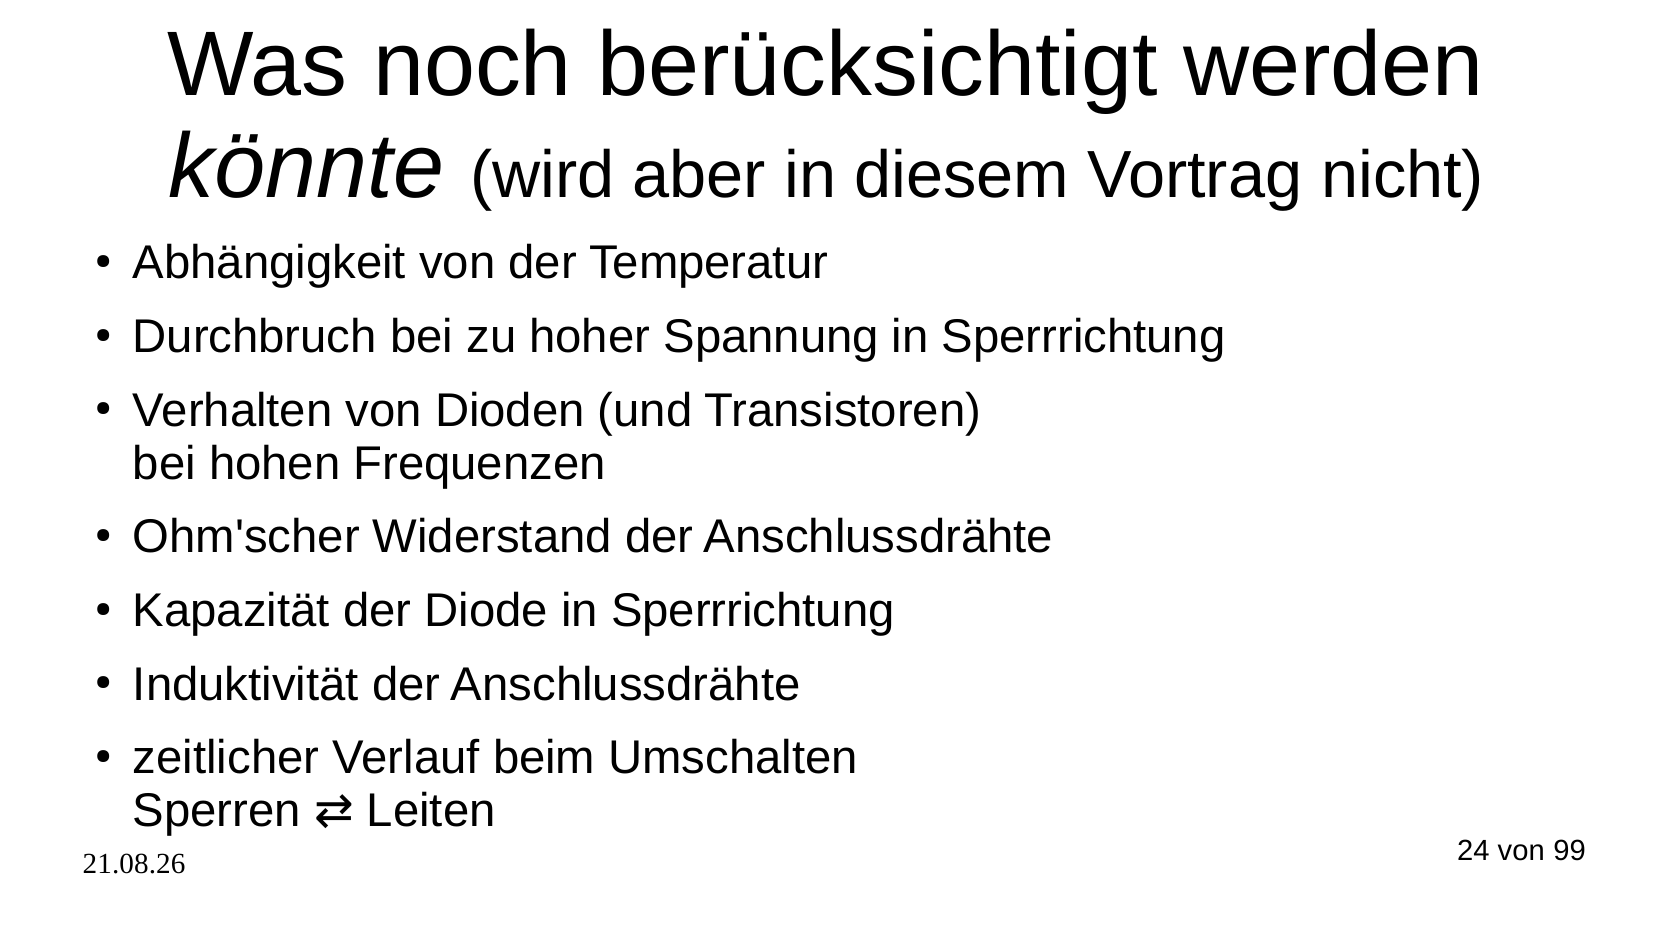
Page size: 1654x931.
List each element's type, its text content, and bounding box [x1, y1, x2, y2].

title Was noch berücksichtigt werden könnte (wird aber in diesem Vortrag nicht) [82, 12, 1571, 218]
list Abhängigkeit von der Temperatur Durchbruch bei zu hoher Spannung in Sperrrichtung Verhalten von Dioden (und Transistoren) bei hohen Frequenzen Ohm'scher Widerstand der Anschlussdrähte Kapazität der Diode in Sperrrichtung Induktivität der Anschlussdrähte zeitlicher Verlauf beim Umschalten Sperren ⇄ Leiten [82, 236, 1571, 846]
